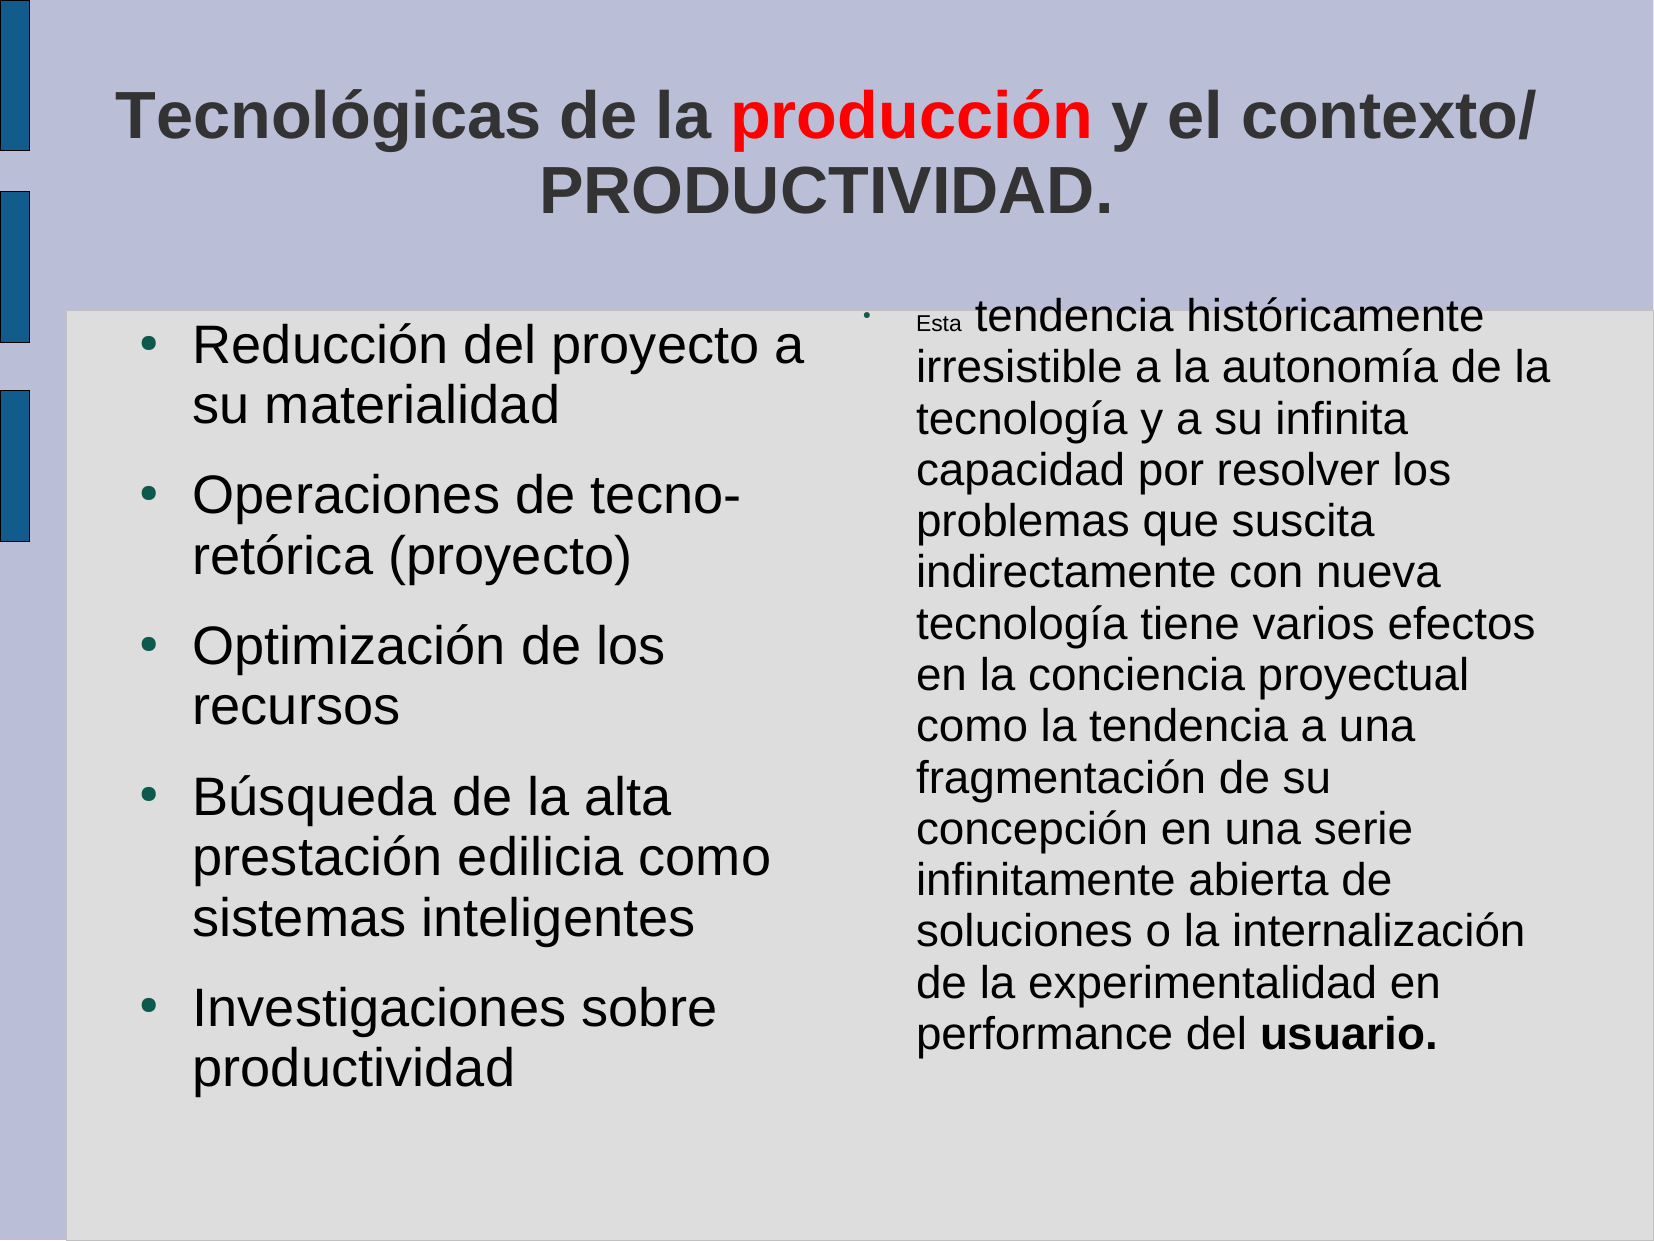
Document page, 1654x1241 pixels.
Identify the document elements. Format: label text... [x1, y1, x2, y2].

list Reducción del proyecto a su materialidad Operaciones de tecno-retórica (proyecto) Optimización de los recursos Búsqueda de la alta prestación edilicia como sistemas inteligentes Investigaciones sobre productividad [121, 314, 811, 1118]
list Esta tendencia históricamente irresistible a la autonomía de la tecnología y a su infinita capacidad por resolver los problemas que suscita indirectamente con nueva tecnología tiene varios efectos en la conciencia proyectual como la tendencia a una fragmentación de su concepción en una serie infinitamente abierta de soluciones o la internalización de la experimentalidad en performance del usuario. [845, 290, 1572, 1094]
title Tecnológicas de la producción y el contexto/ PRODUCTIVIDAD. [82, 56, 1571, 250]
